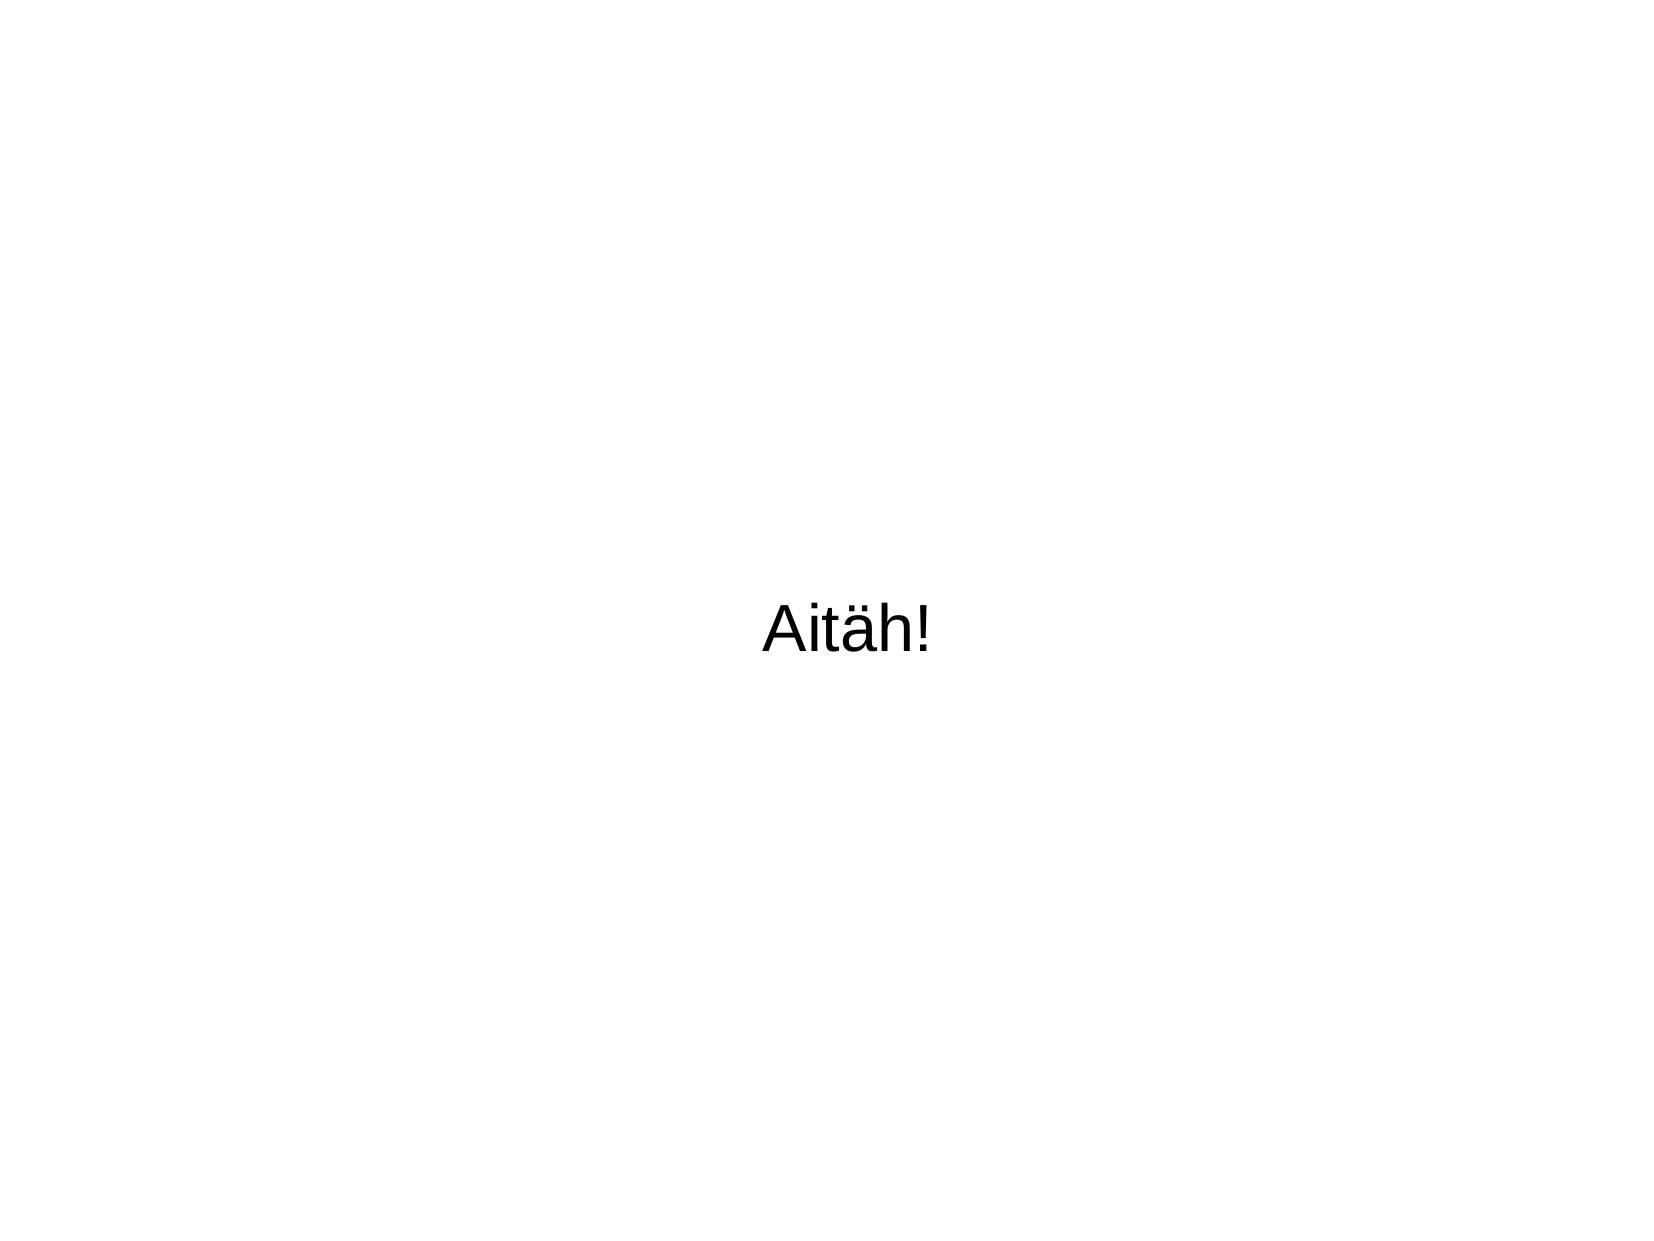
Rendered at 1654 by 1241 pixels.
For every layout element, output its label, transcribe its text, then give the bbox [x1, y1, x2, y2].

list Aitäh! [59, 590, 1548, 1055]
